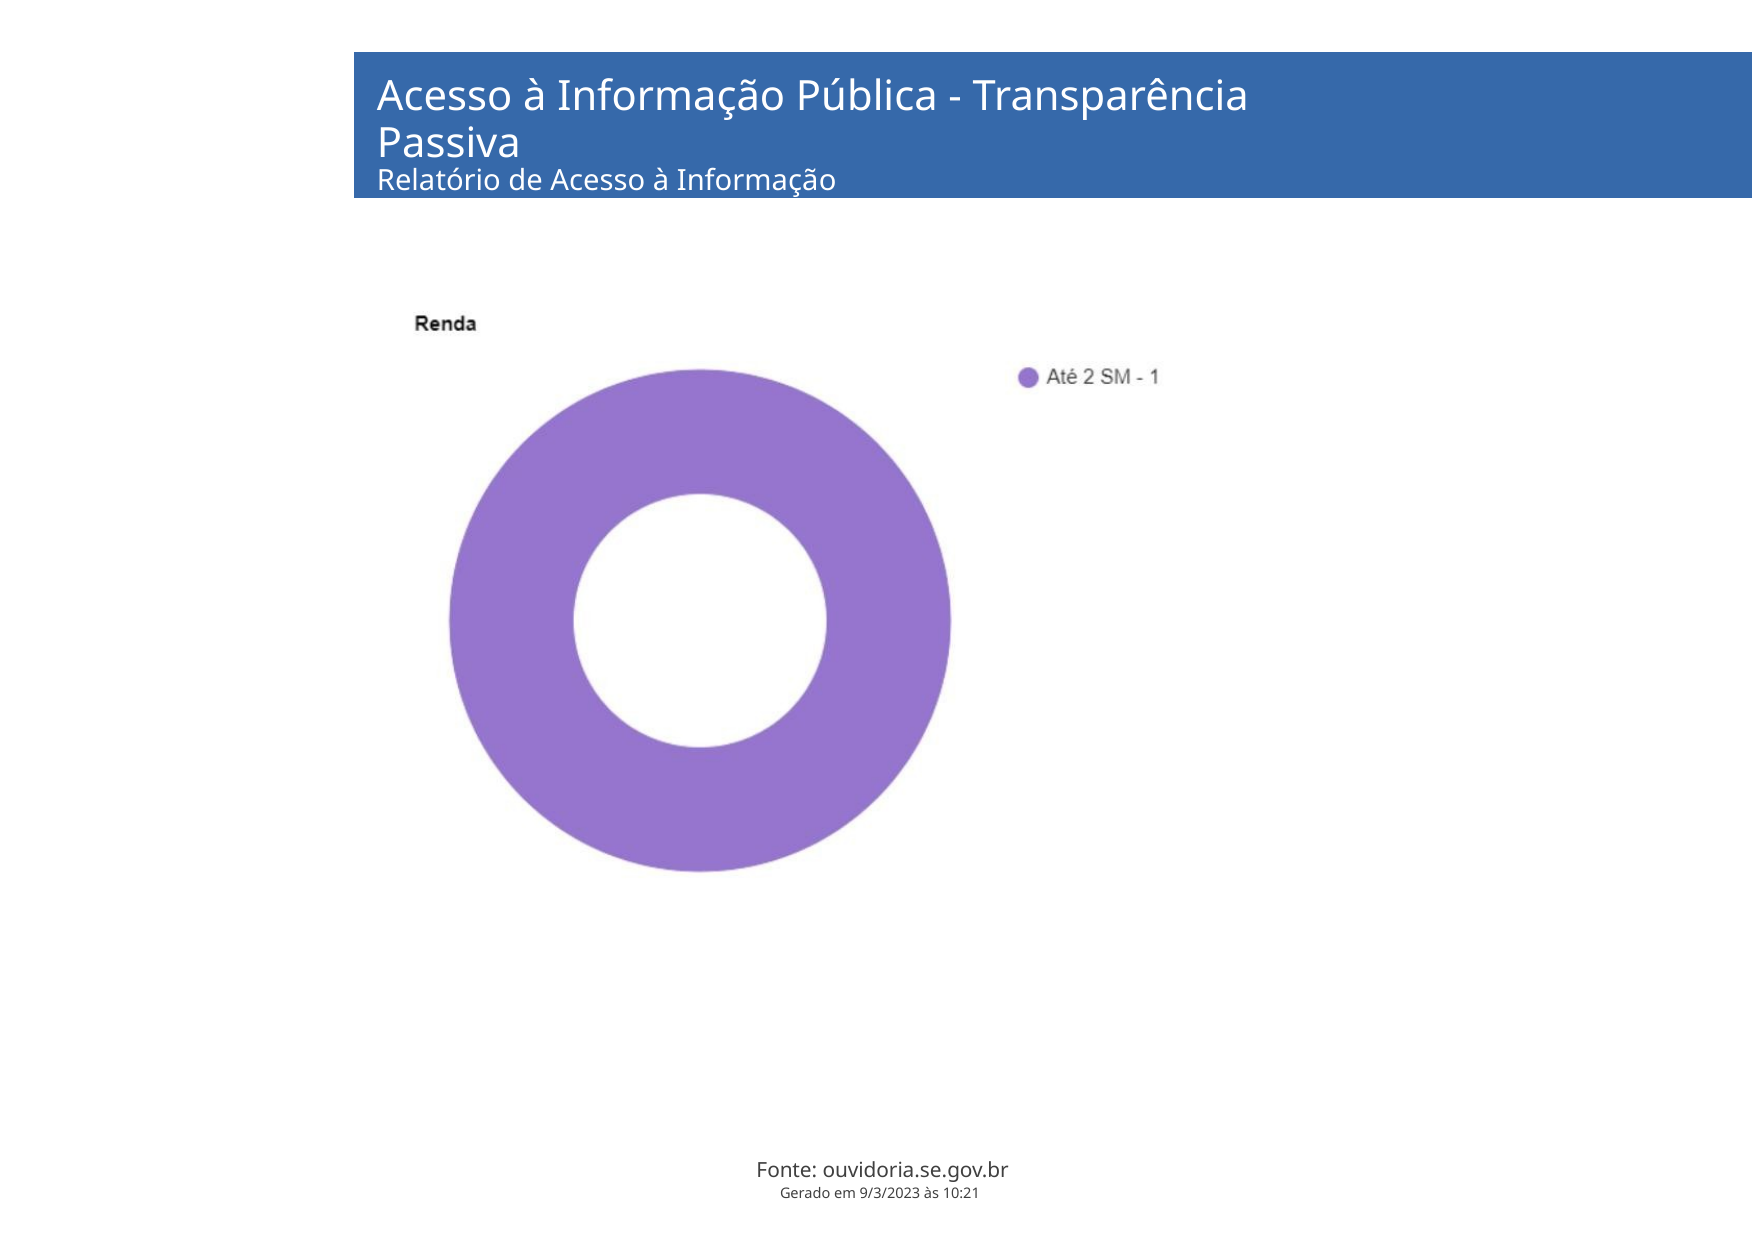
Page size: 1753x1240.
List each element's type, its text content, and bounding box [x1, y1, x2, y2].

text_box [155, 211, 1599, 1028]
text_box Fonte: ouvidoria.se.gov.br [756, 1158, 1023, 1182]
text_box Gerado em 9/3/2023 às 10:21 [780, 1184, 999, 1202]
text_box [354, 52, 1752, 198]
text_box Acesso à Informação Pública - Transparência Passiva Relatório de Acesso à Informação SETURFevereiro a Fevereiro de 2023 [376, 72, 1403, 228]
